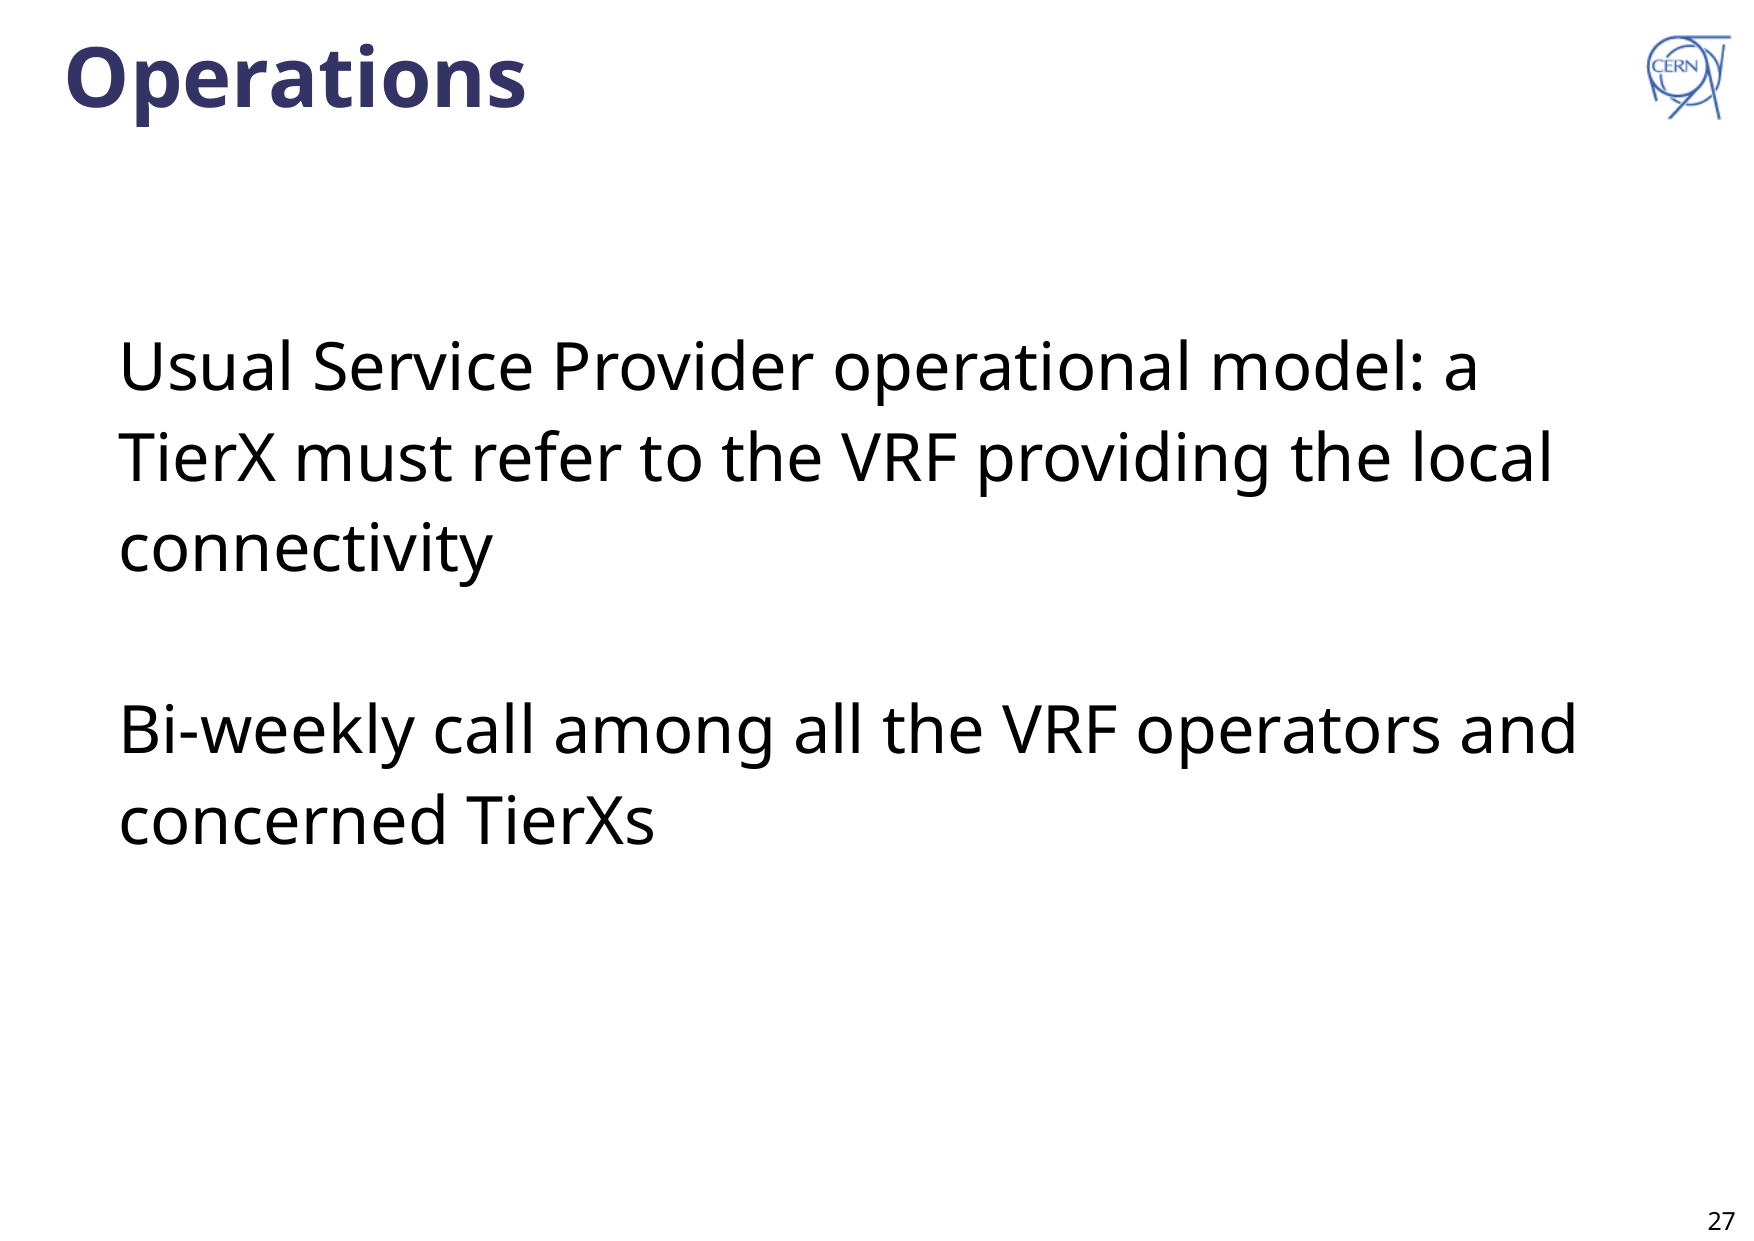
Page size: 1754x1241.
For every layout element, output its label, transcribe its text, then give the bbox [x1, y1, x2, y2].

text_box Usual Service Provider operational model: a TierX must refer to the VRF providing the local connectivity Bi-weekly call among all the VRF operators and concerned TierXs [103, 311, 1607, 1218]
picture [1646, 34, 1732, 120]
title Operations [63, 0, 1621, 166]
